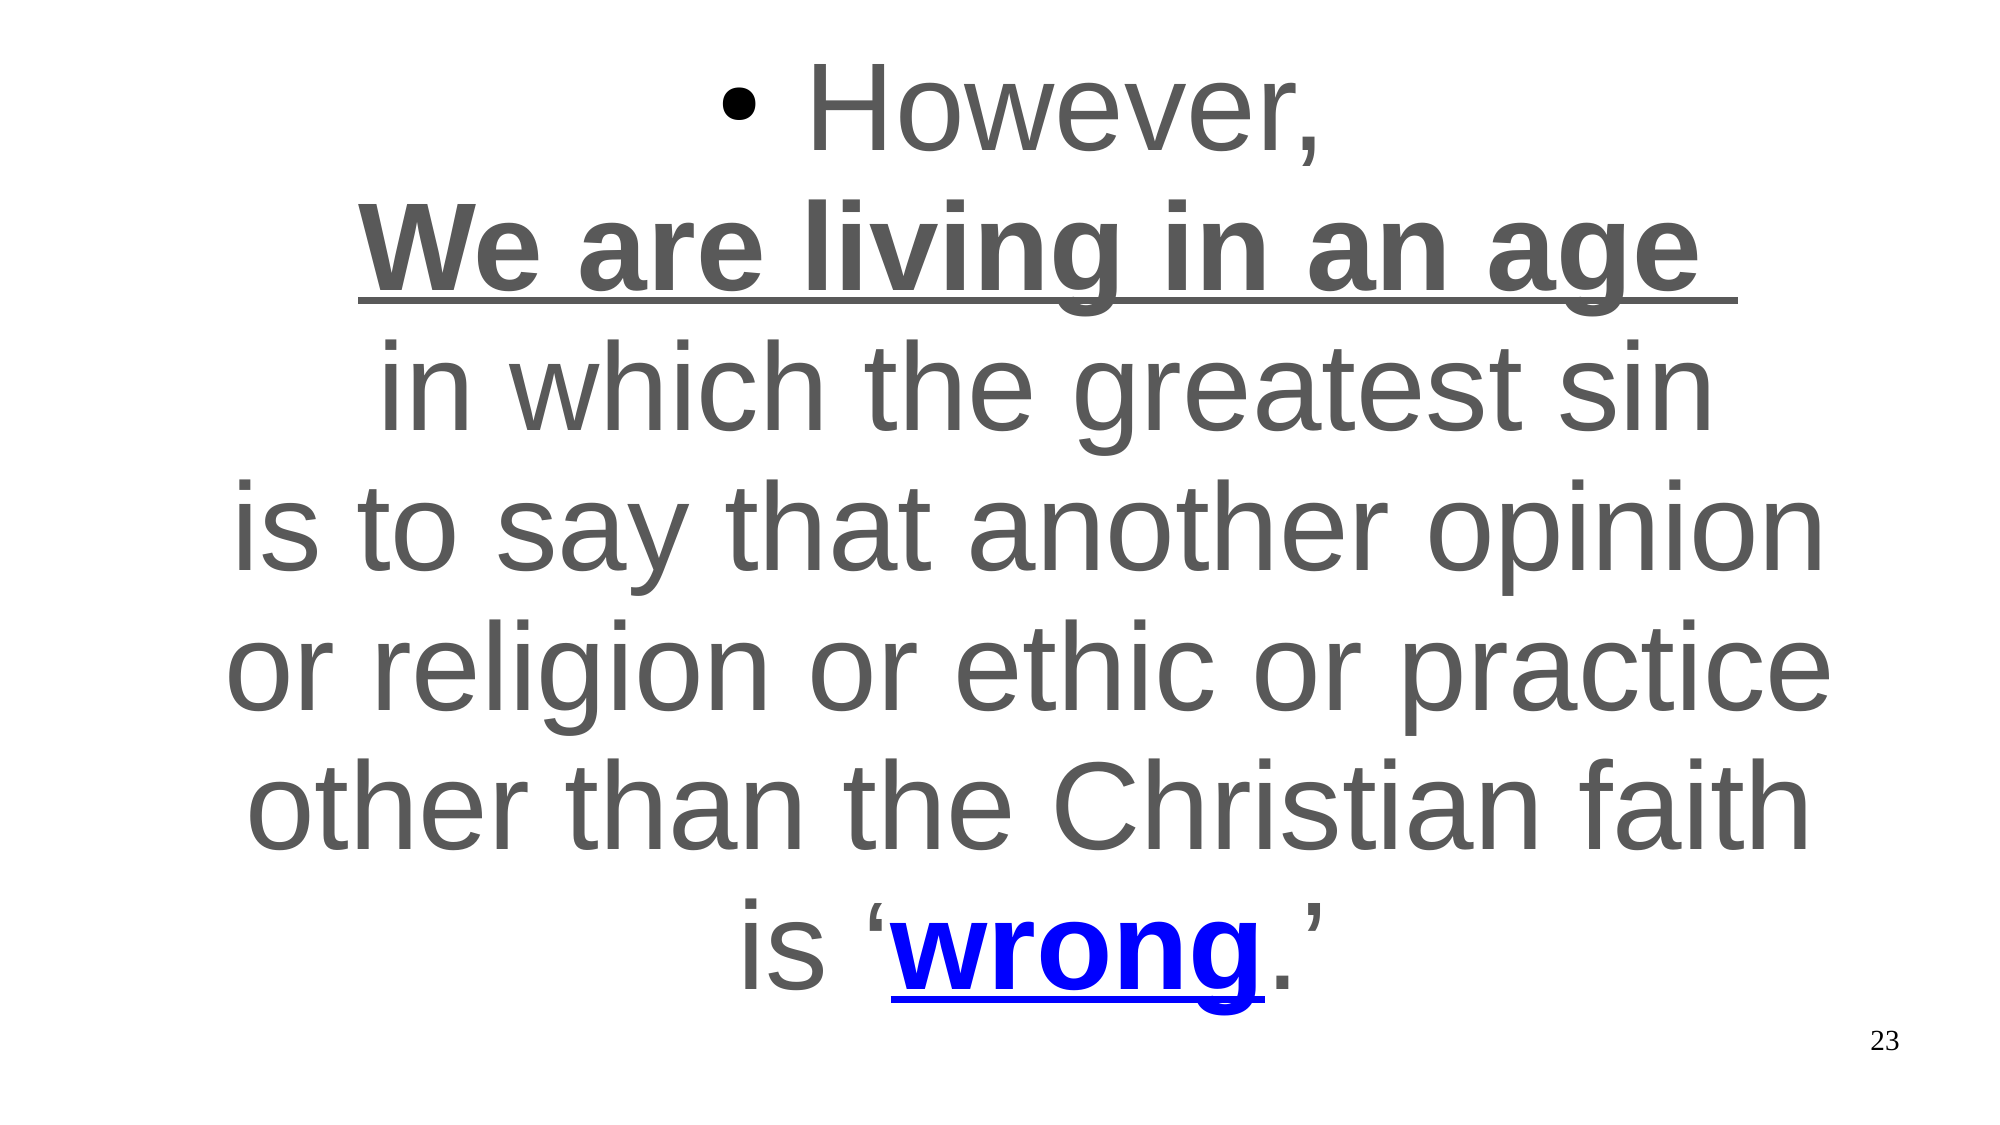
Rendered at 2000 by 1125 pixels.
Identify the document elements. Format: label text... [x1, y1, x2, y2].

list However, We are living in an age in which the greatest sin is to say that another opinion or religion or ethic or practice other than the Christian faith is ‘wrong.’ [37, 37, 1988, 1088]
